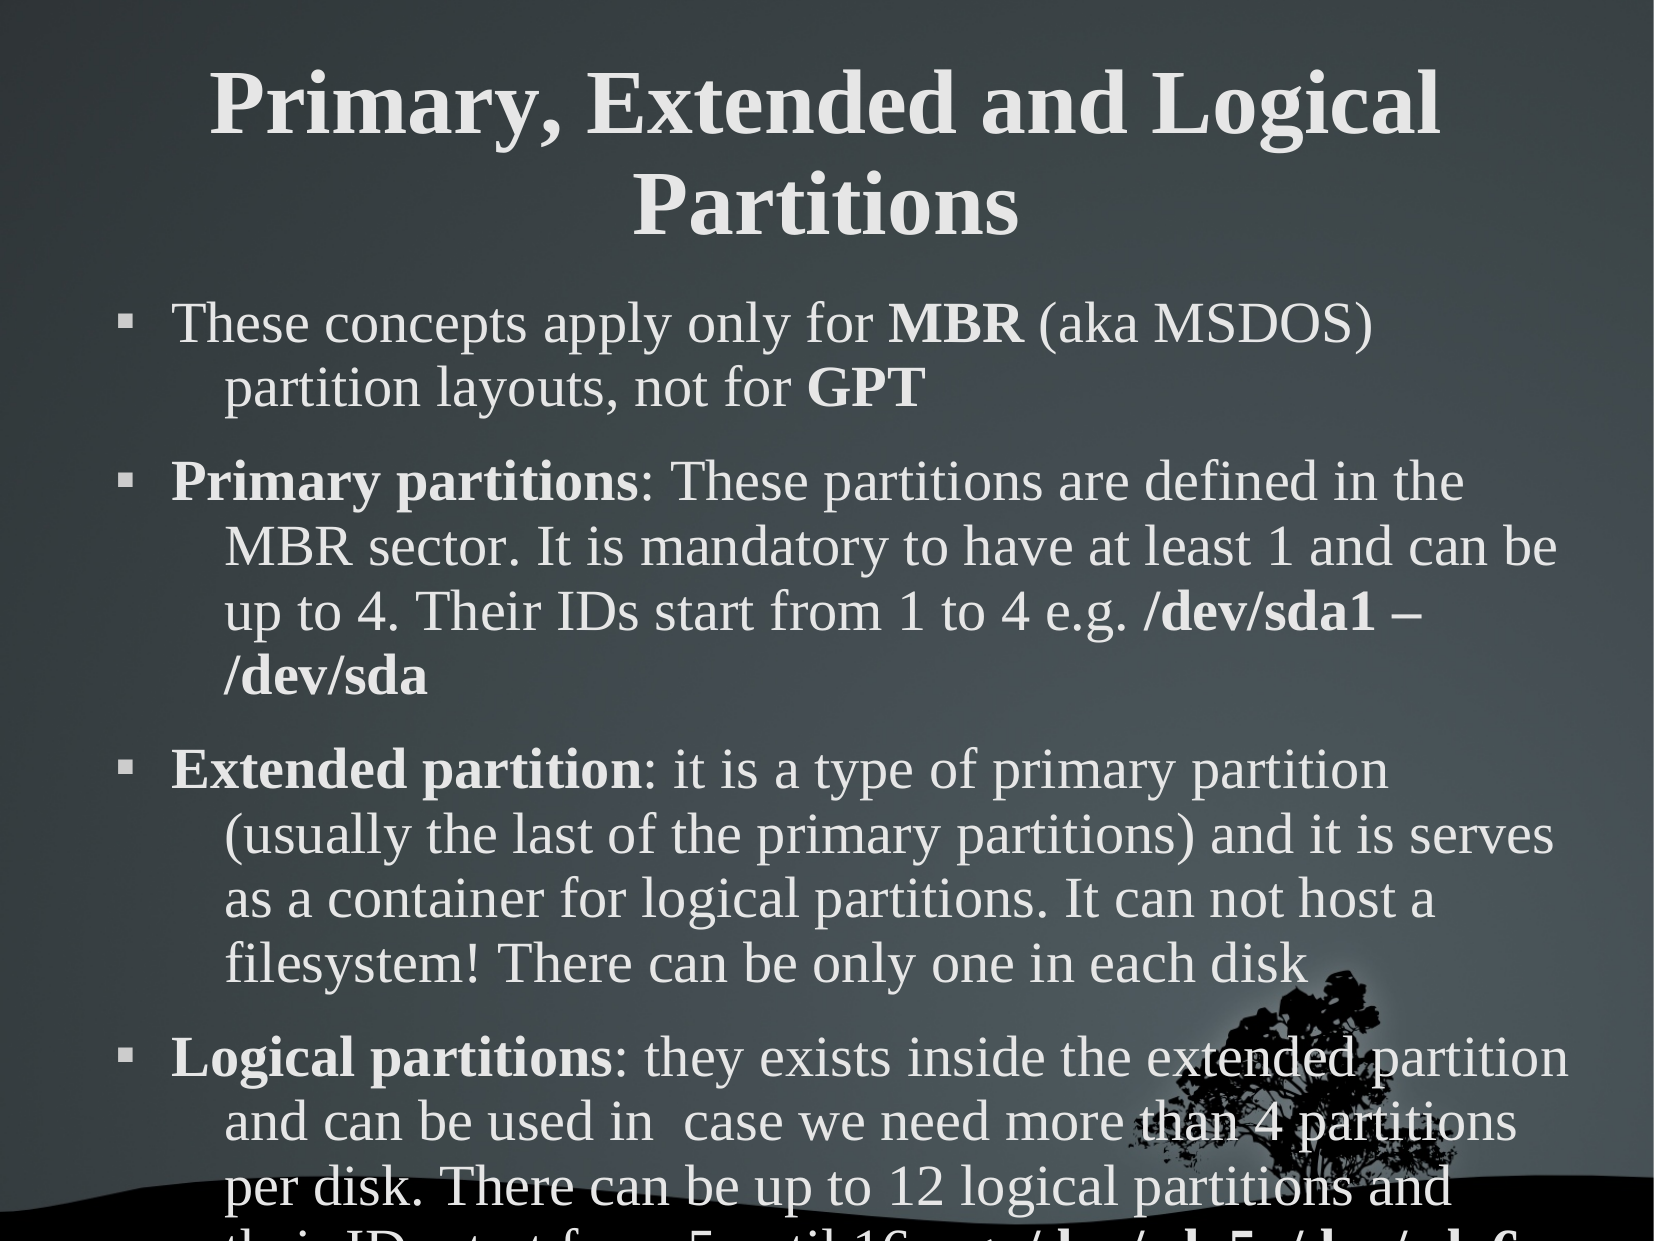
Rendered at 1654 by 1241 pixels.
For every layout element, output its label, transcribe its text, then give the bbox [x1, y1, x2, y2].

picture [0, 0, 1654, 1241]
title Primary, Extended and Logical Partitions [82, 33, 1571, 273]
list These concepts apply only for MBR (aka MSDOS) partition layouts, not for GPT Primary partitions: These partitions are defined in the MBR sector. It is mandatory to have at least 1 and can be up to 4. Their IDs start from 1 to 4 e.g. /dev/sda1 – /dev/sda Extended partition: it is a type of primary partition (usually the last of the primary partitions) and it is serves as a container for logical partitions. It can not host a filesystem! There can be only one in each disk Logical partitions: they exists inside the extended partition and can be used in case we need more than 4 partitions per disk. There can be up to 12 logical partitions and their IDs start from 5 until 16 e.g. /dev/sda5, /dev/sda6 etc [82, 290, 1571, 1241]
